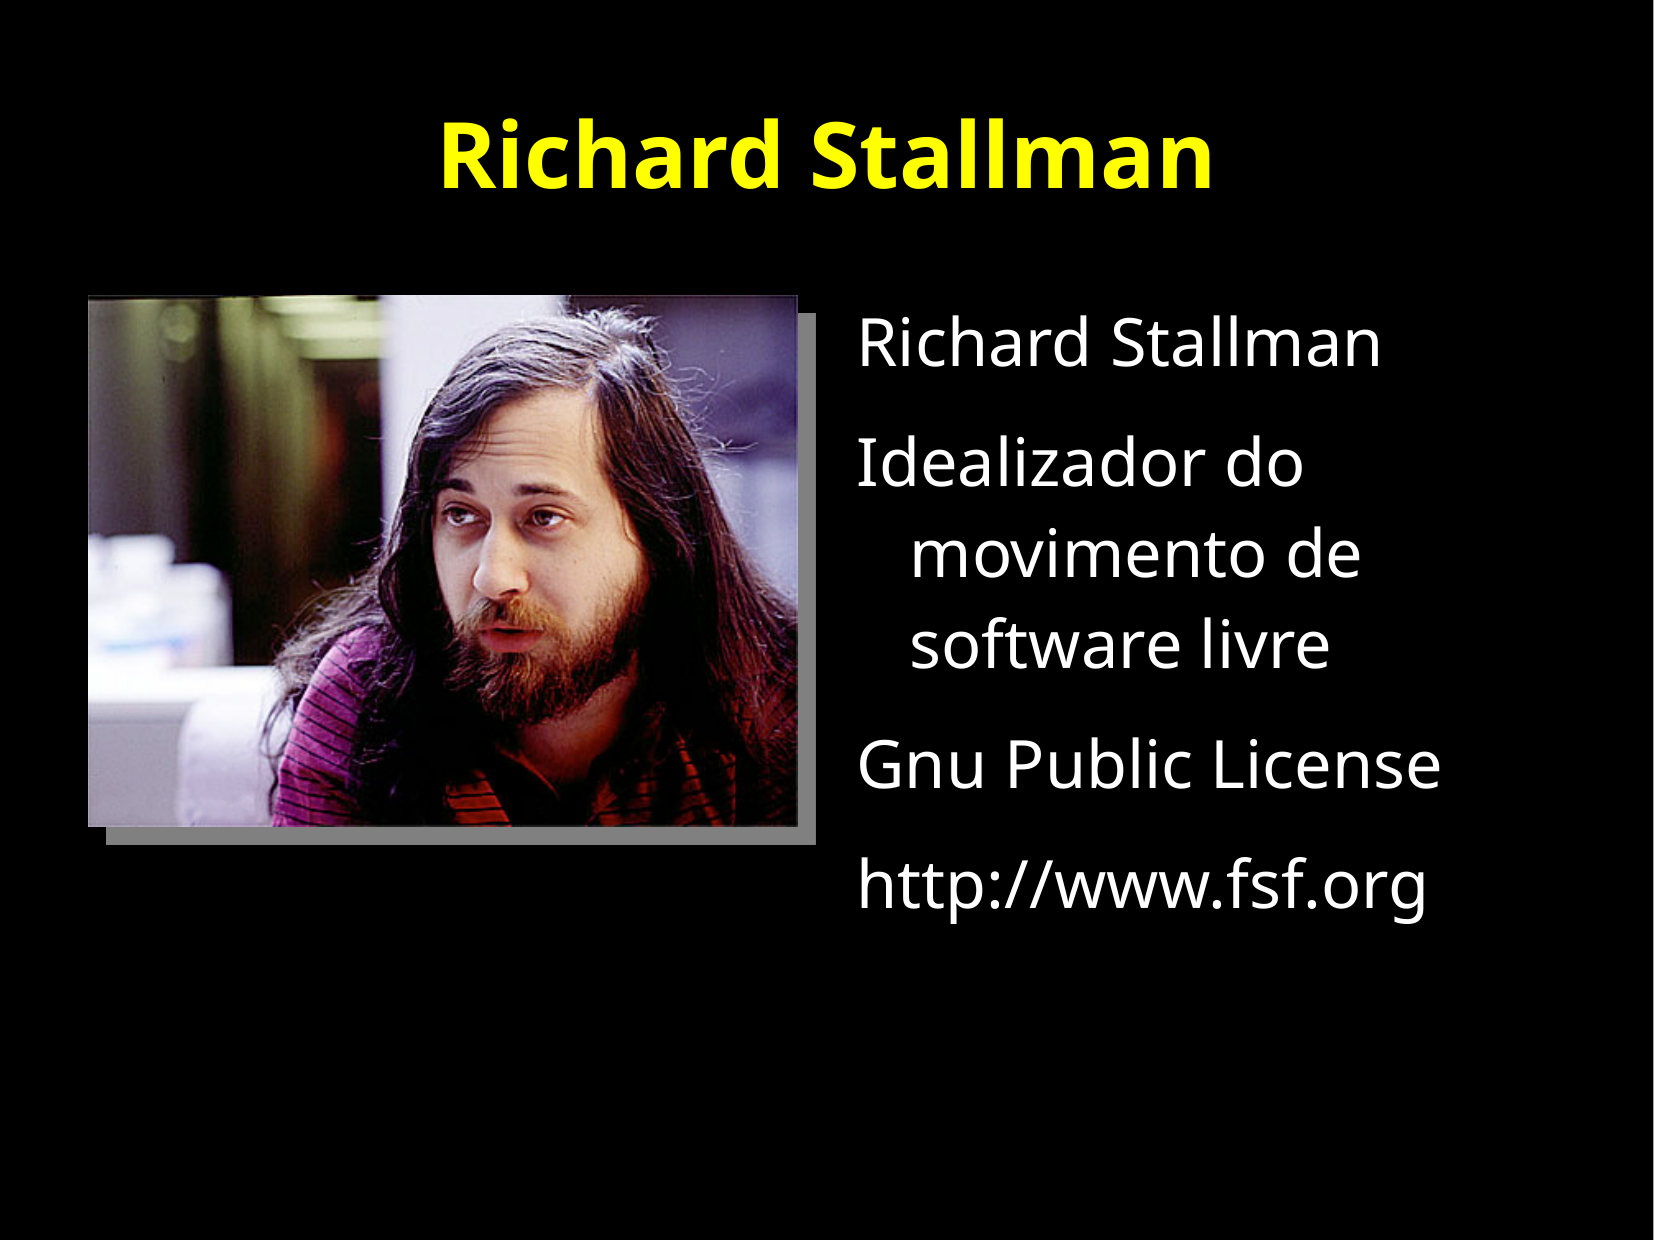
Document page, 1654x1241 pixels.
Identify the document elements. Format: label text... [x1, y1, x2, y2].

list Richard Stallman Idealizador do movimento de software livre Gnu Public License http://www.fsf.org [838, 295, 1565, 1114]
picture [88, 295, 798, 827]
title Richard Stallman [82, 24, 1571, 282]
